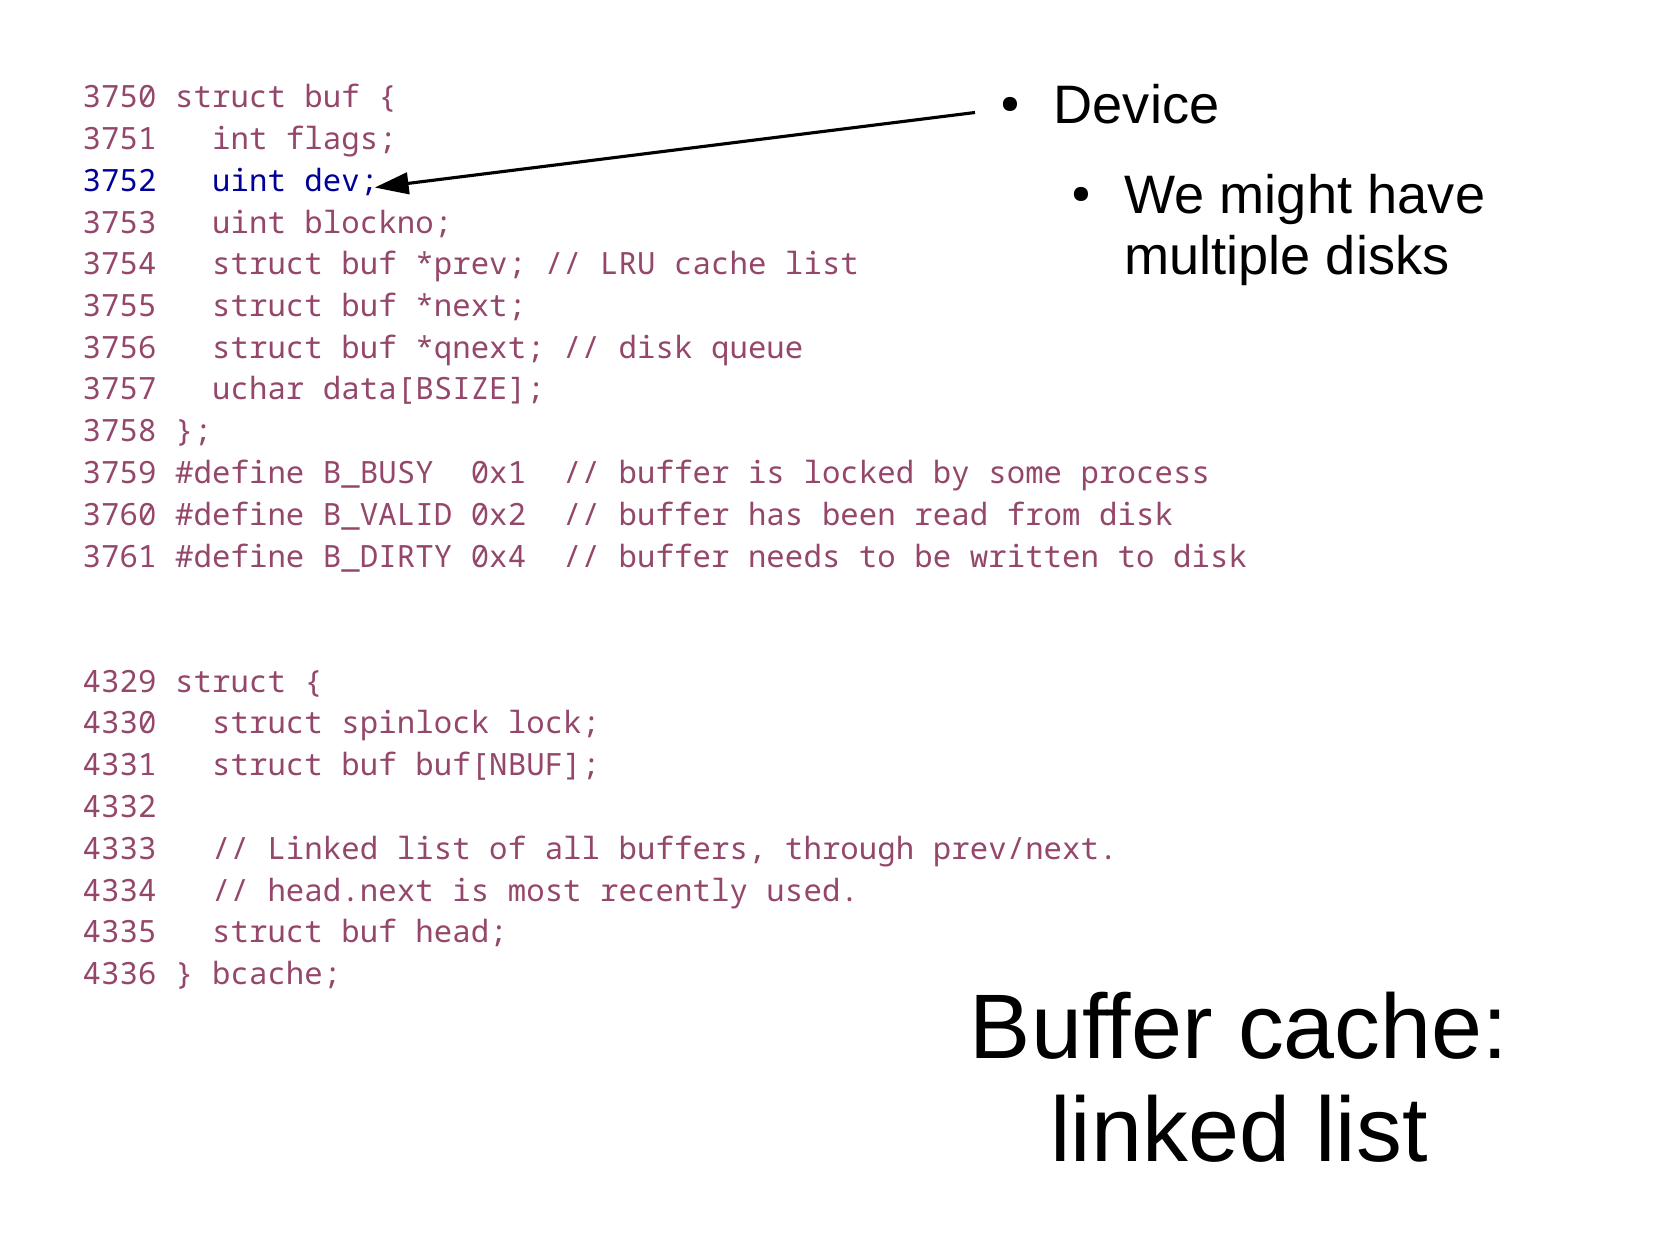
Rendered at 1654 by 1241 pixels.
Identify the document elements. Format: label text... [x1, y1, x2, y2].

list 3750 struct buf { 3751 int flags; 3752 uint dev; 3753 uint blockno; 3754 struct buf *prev; // LRU cache list 3755 struct buf *next; 3756 struct buf *qnext; // disk queue 3757 uchar data[BSIZE]; 3758 }; 3759 #define B_BUSY 0x1 // buffer is locked by some process 3760 #define B_VALID 0x2 // buffer has been read from disk 3761 #define B_DIRTY 0x4 // buffer needs to be written to disk 4329 struct { 4330 struct spinlock lock; 4331 struct buf buf[NBUF]; 4332 4333 // Linked list of all buffers, through prev/next. 4334 // head.next is most recently used. 4335 struct buf head; 4336 } bcache; [82, 75, 1571, 1010]
title Buffer cache: linked list [904, 975, 1576, 1183]
list Device We might have multiple disks [982, 75, 1613, 451]
